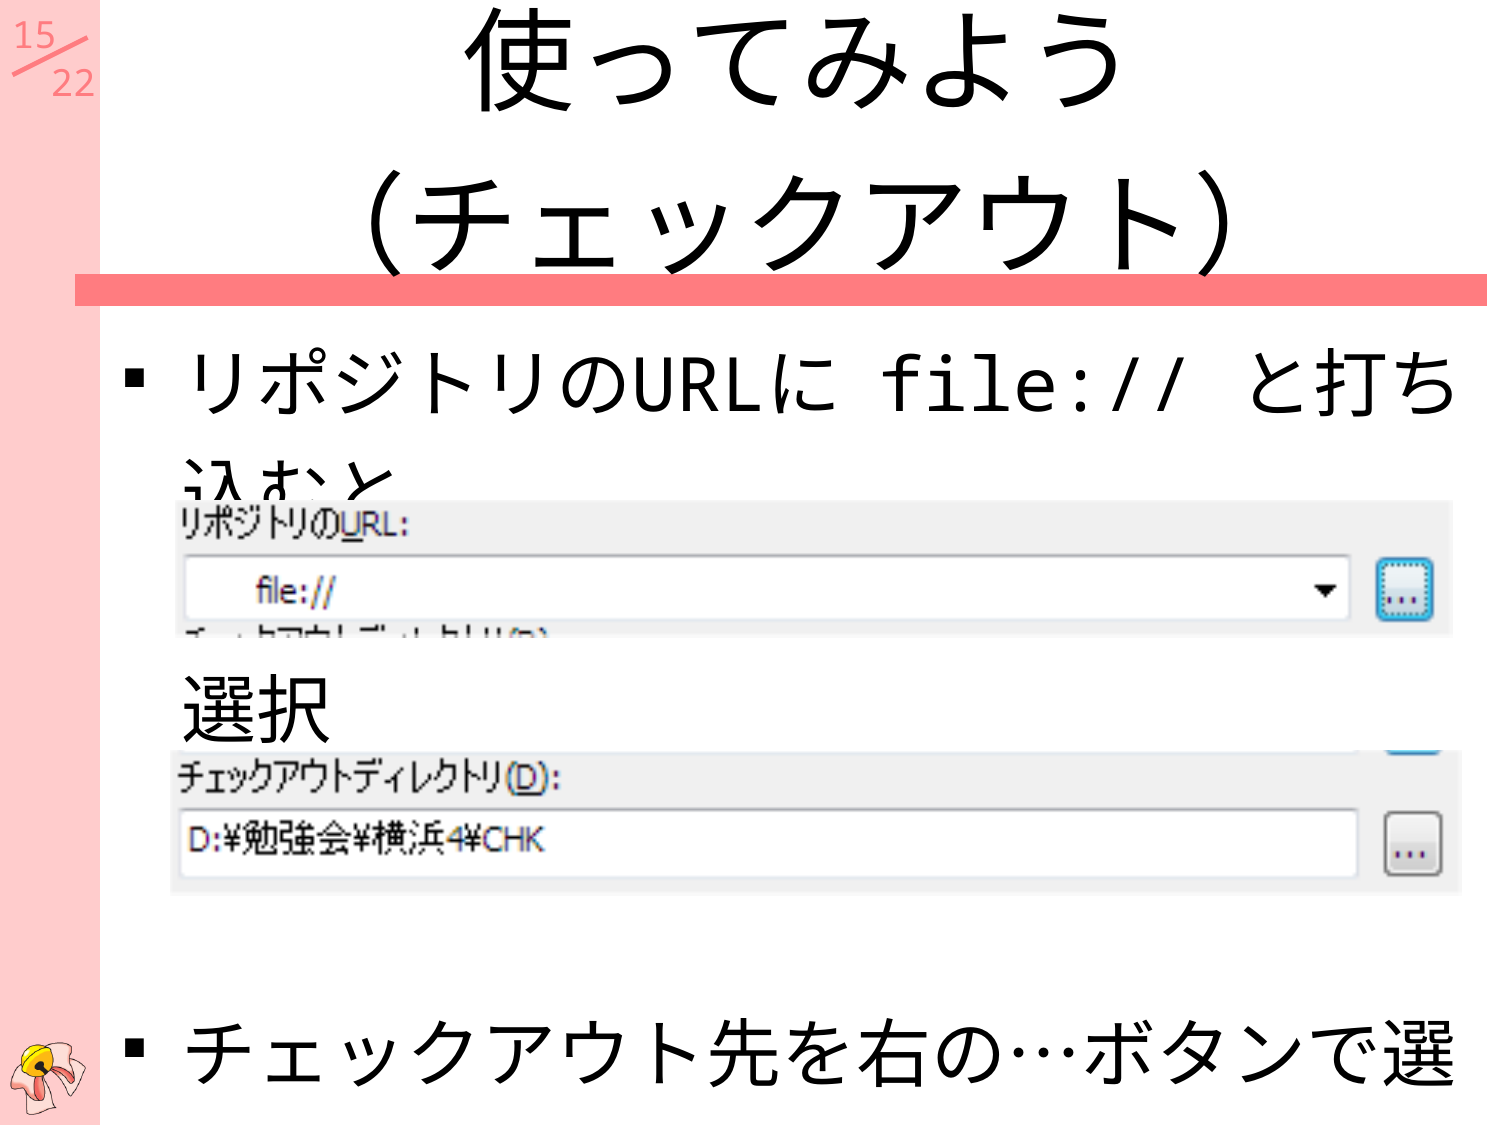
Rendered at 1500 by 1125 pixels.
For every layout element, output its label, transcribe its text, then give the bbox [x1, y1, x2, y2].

picture [170, 750, 1462, 896]
picture [175, 500, 1453, 638]
picture [10, 1042, 86, 1115]
title 使ってみよう （チェックアウト） [125, 14, 1476, 257]
list リポジトリのURLに file:// と打ち込むと 右の … ボタンでローカルリポジトリ選択 チェックアウト先を右の…ボタンで選択 ほかは設定不要 （「再帰的」「最新のリビジョン」） [125, 324, 1476, 1071]
